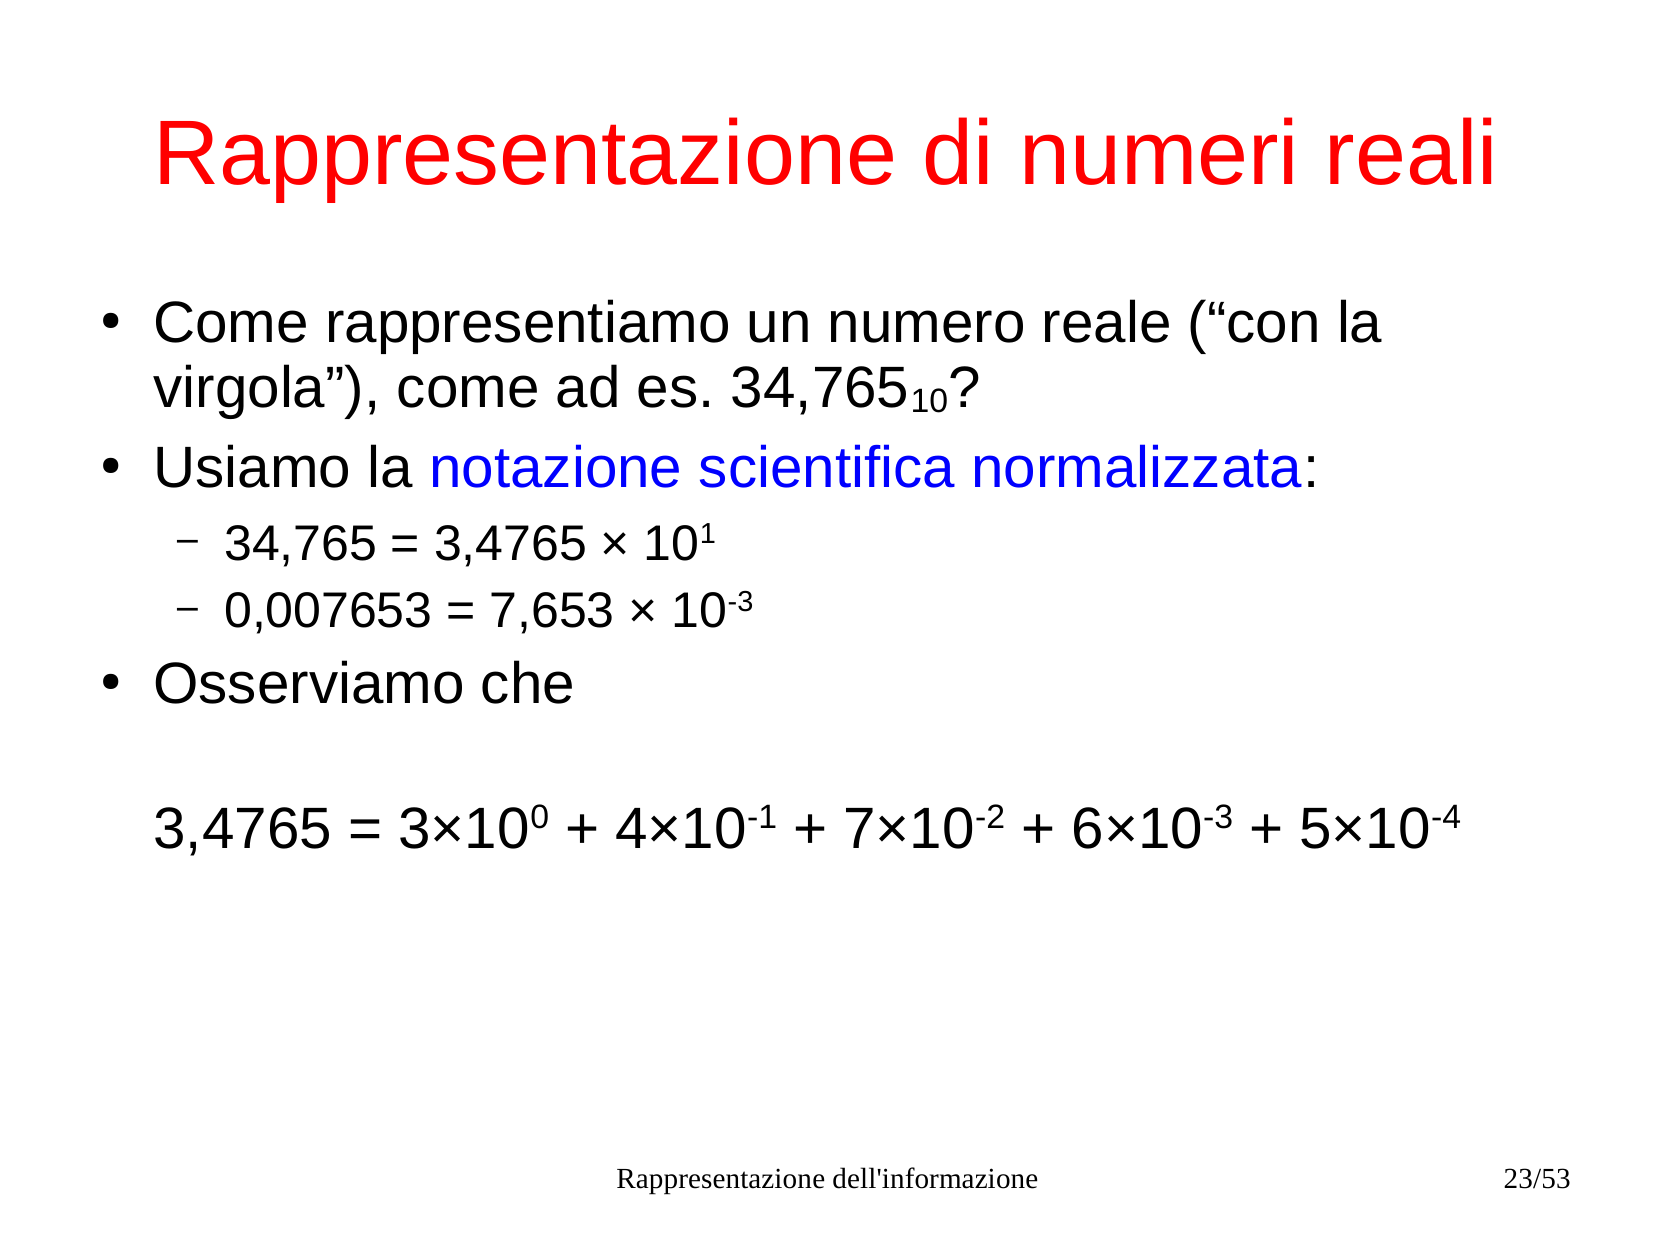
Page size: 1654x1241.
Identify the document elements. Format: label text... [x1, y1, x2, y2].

title Rappresentazione di numeri reali [82, 49, 1571, 257]
list Come rappresentiamo un numero reale (“con la virgola”), come ad es. 34,76510? Usiamo la notazione scientifica normalizzata: 34,765 = 3,4765 × 101 0,007653 = 7,653 × 10-3 Osserviamo che 3,4765 = 3×100 + 4×10-1 + 7×10-2 + 6×10-3 + 5×10-4 [82, 290, 1571, 1126]
